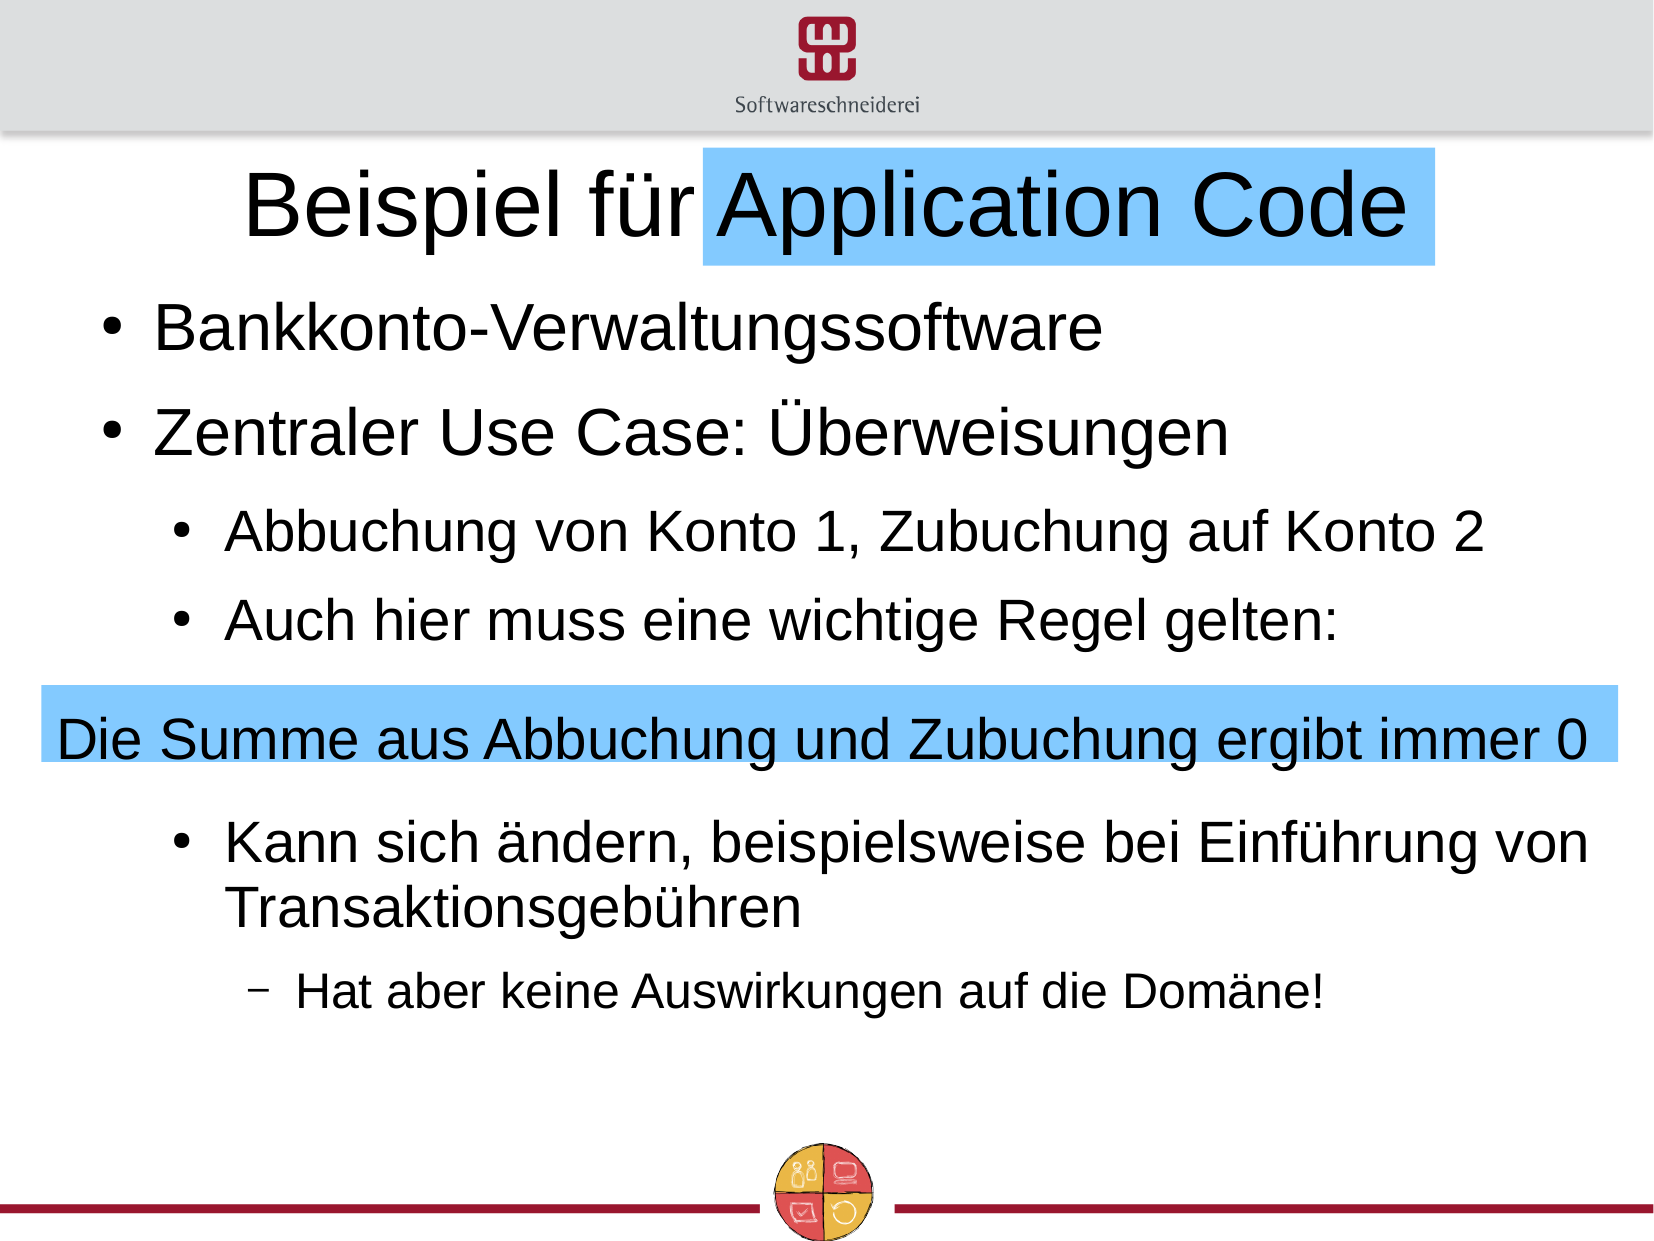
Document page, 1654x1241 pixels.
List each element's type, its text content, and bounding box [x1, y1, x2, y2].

text_box [702, 257, 1436, 266]
text_box Die Summe aus Abbuchung und Zubuchung ergibt immer 0 [41, 685, 1619, 762]
title Beispiel für Application Code [82, 147, 1571, 257]
list Bankkonto-Verwaltungssoftware Zentraler Use Case: Überweisungen Abbuchung von Konto 1, Zubuchung auf Konto 2 Auch hier muss eine wichtige Regel gelten: [82, 290, 1619, 653]
list Kann sich ändern, beispielsweise bei Einführung von Transaktionsgebühren Hat aber keine Auswirkungen auf die Domäne! [82, 809, 1619, 1034]
picture [0, 0, 1654, 1241]
